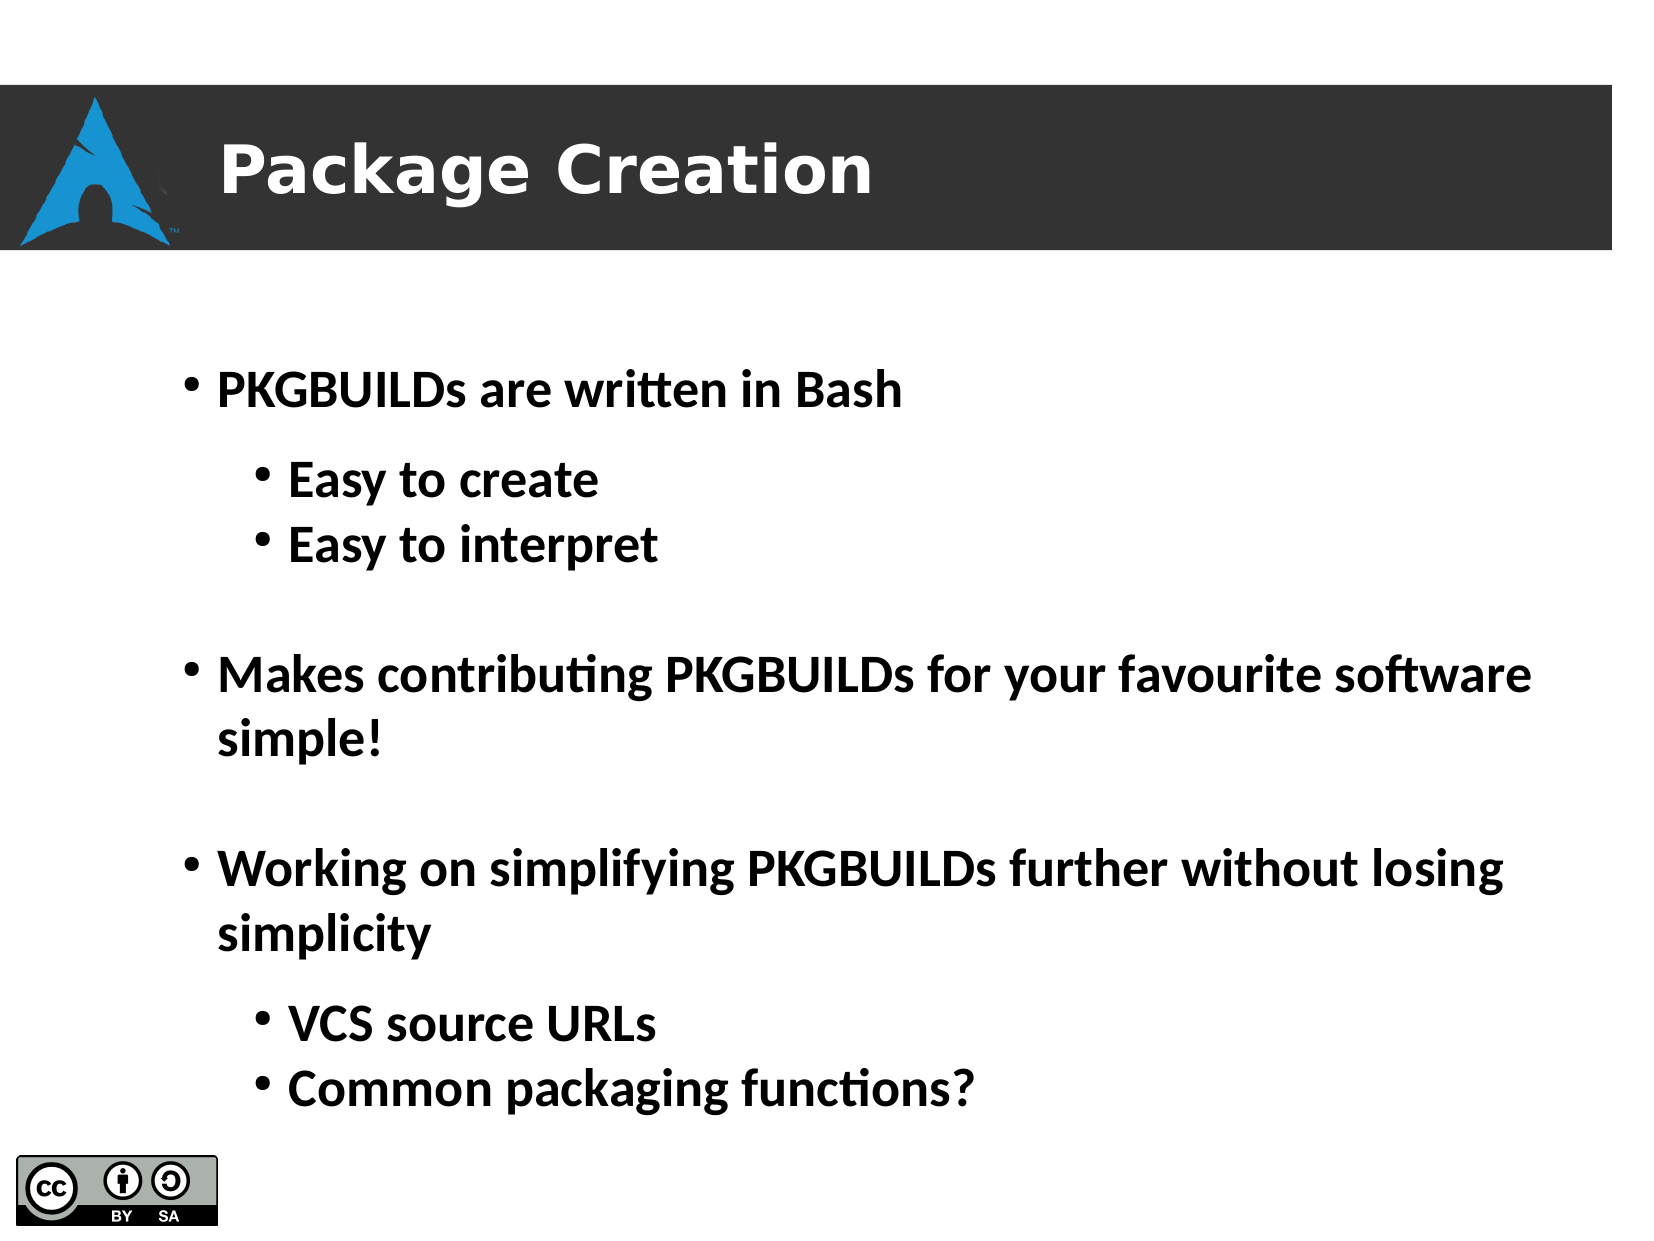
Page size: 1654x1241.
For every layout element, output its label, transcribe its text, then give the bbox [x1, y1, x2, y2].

text_box Package Creation [188, 84, 1612, 250]
picture [16, 1155, 218, 1227]
text_box PKGBUILDs are written in Bash Easy to create Easy to interpret Makes contributing PKGBUILDs for your favourite software simple! Working on simplifying PKGBUILDs further without losing simplicity VCS source URLs Common packaging functions? [167, 345, 1612, 1134]
picture [0, 81, 188, 260]
